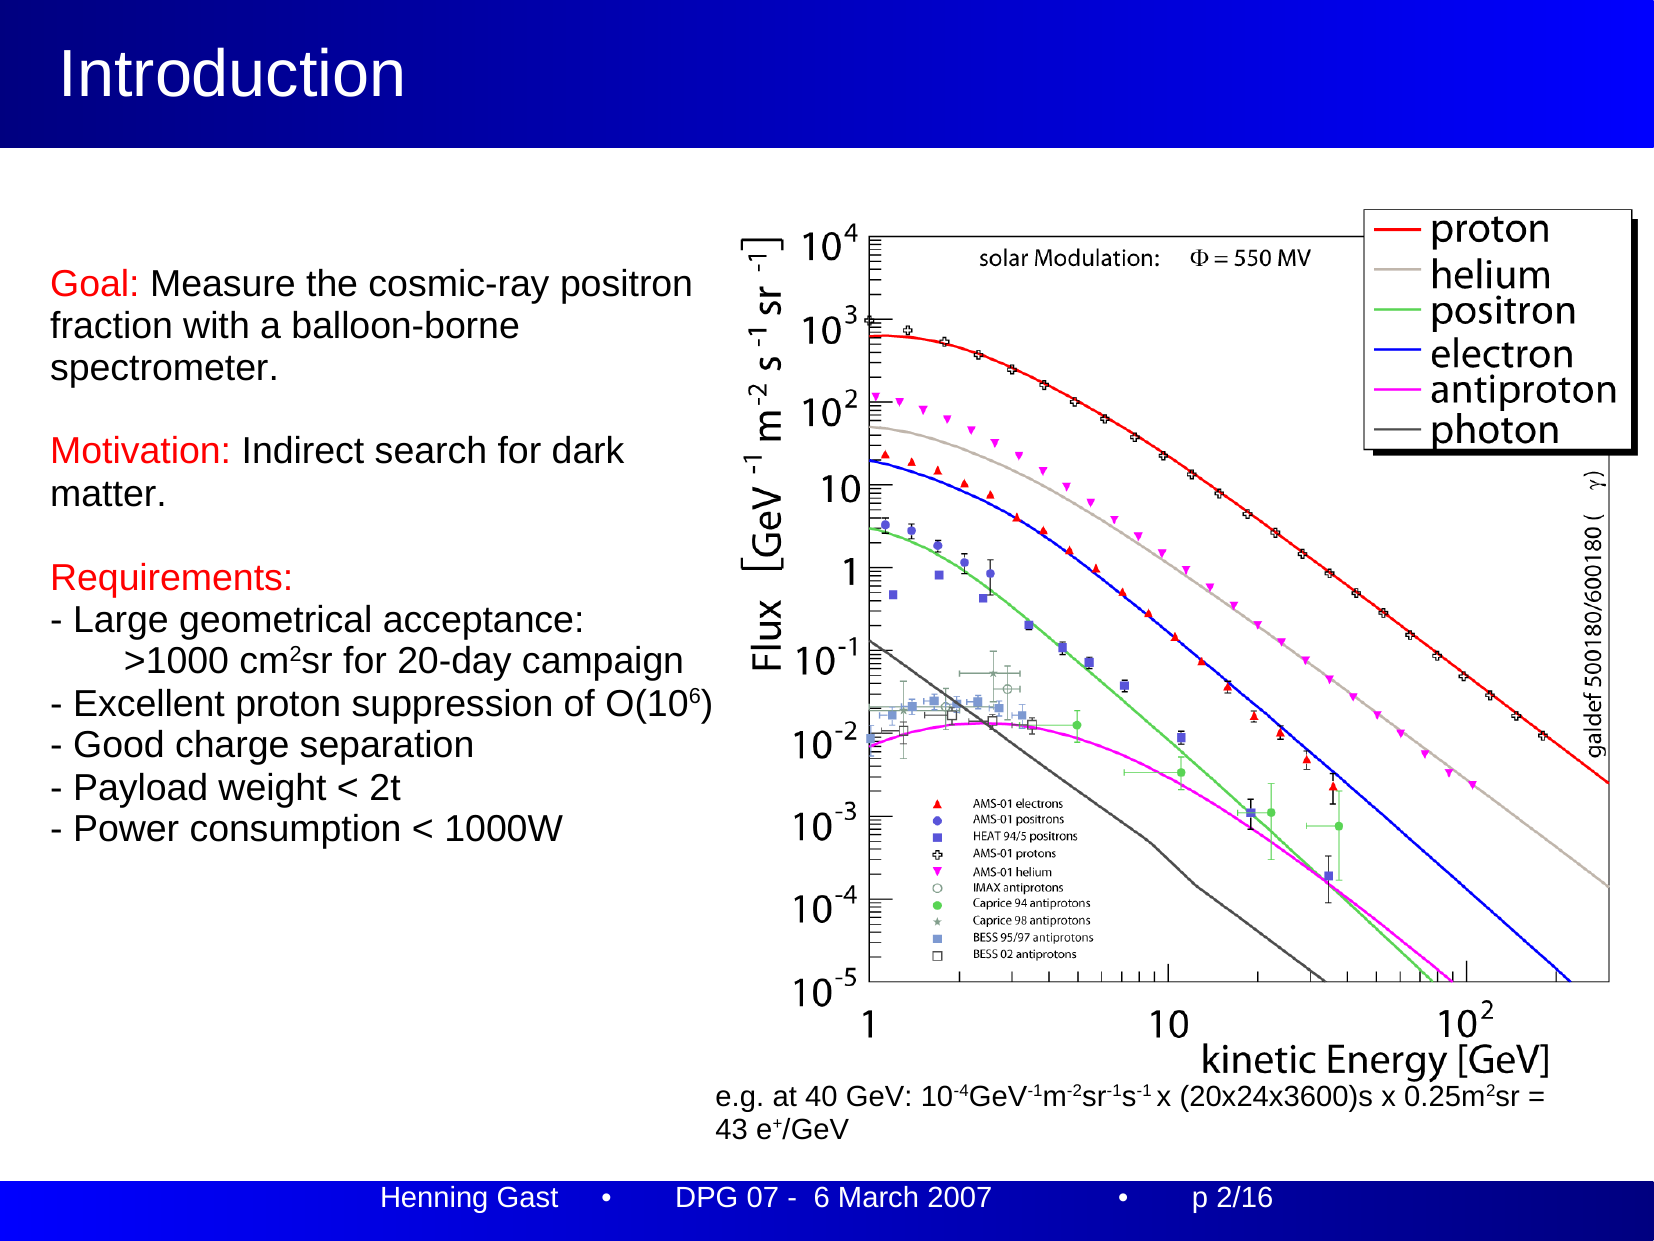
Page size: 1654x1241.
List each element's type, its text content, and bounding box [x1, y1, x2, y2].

text_box e.g. at 40 GeV: 10-4GeV-1m-2sr-1s-1 x (20x24x3600)s x 0.25m2sr = 43 e+/GeV [700, 1072, 1639, 1175]
title Introduction [0, 0, 1654, 148]
picture [738, 206, 1638, 1072]
text_box Goal: Measure the cosmic-ray positron fraction with a balloon-borne spectrometer. Motivation: Indirect search for dark matter. Requirements: - Large geometrical acceptance: >1000 cm2sr for 20-day campaign - Excellent proton suppression of O(106) - Good charge separation - Payload weight < 2t - Power consumption < 1000W [35, 254, 745, 1051]
